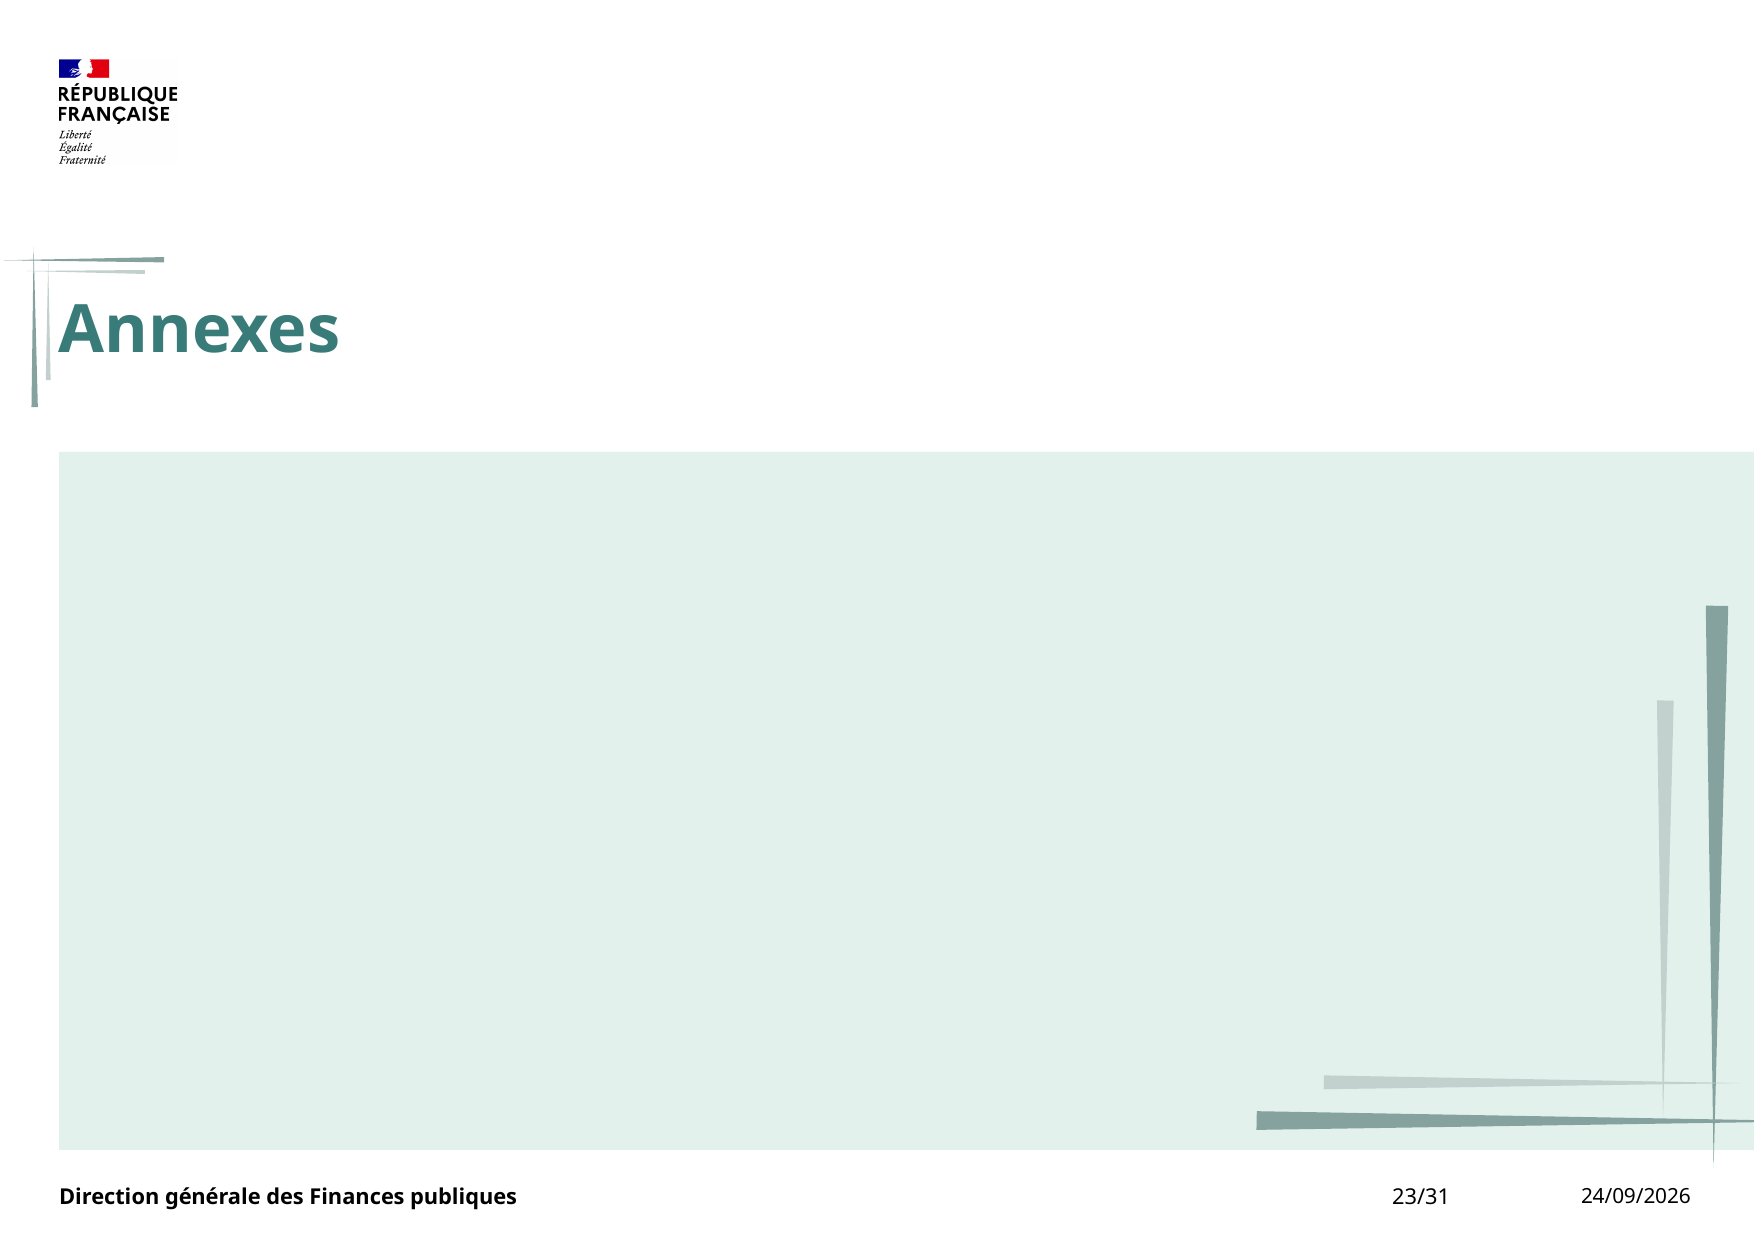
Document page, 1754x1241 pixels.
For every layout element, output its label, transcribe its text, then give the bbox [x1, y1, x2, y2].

picture [59, 59, 178, 164]
text_box Annexes [59, 281, 1695, 525]
